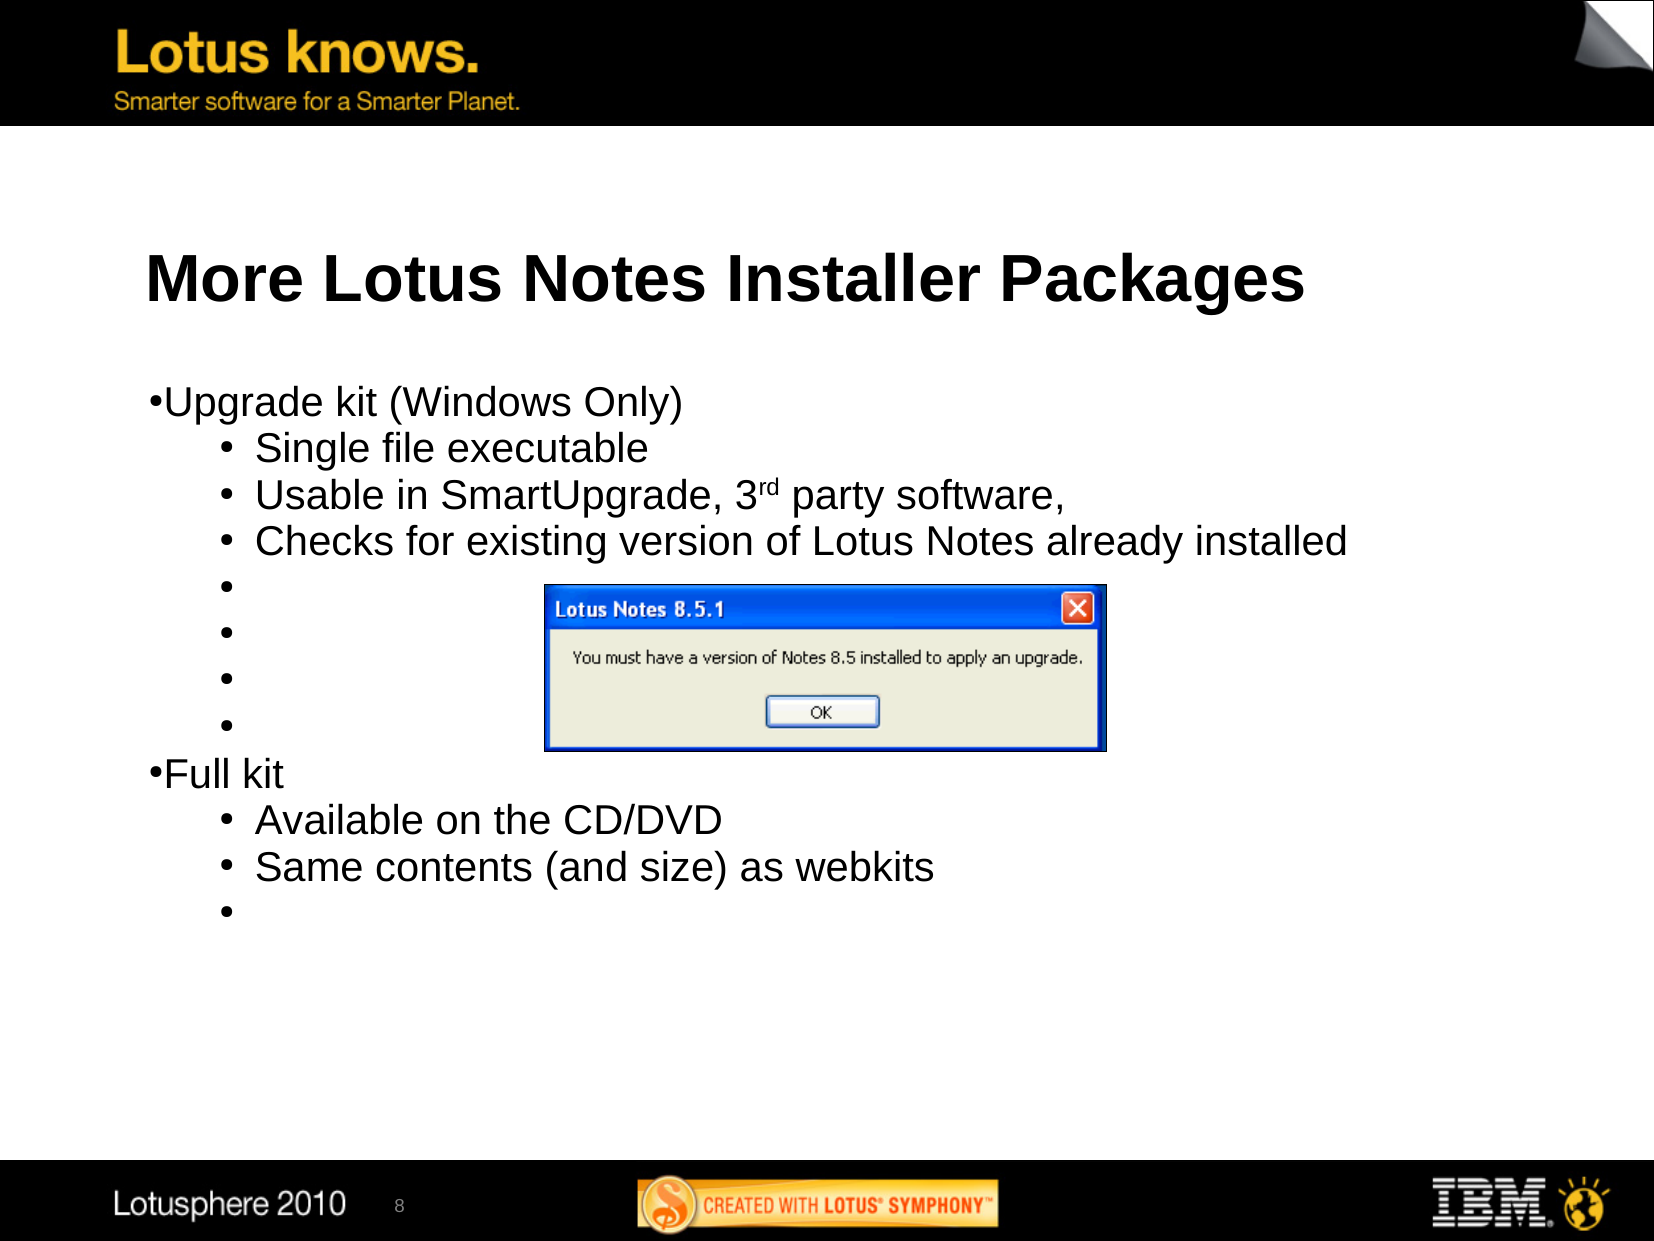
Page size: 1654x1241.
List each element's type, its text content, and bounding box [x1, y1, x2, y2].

picture [1, 1, 1653, 125]
picture [1, 1161, 1653, 1241]
title More Lotus Notes Installer Packages [145, 144, 1513, 316]
text_box Upgrade kit (Windows Only) Single file executable Usable in SmartUpgrade, 3rd party software, Checks for existing version of Lotus Notes already installed Full kit Available on the CD/DVD Same contents (and size) as webkits [148, 356, 1418, 958]
picture [544, 584, 1107, 752]
